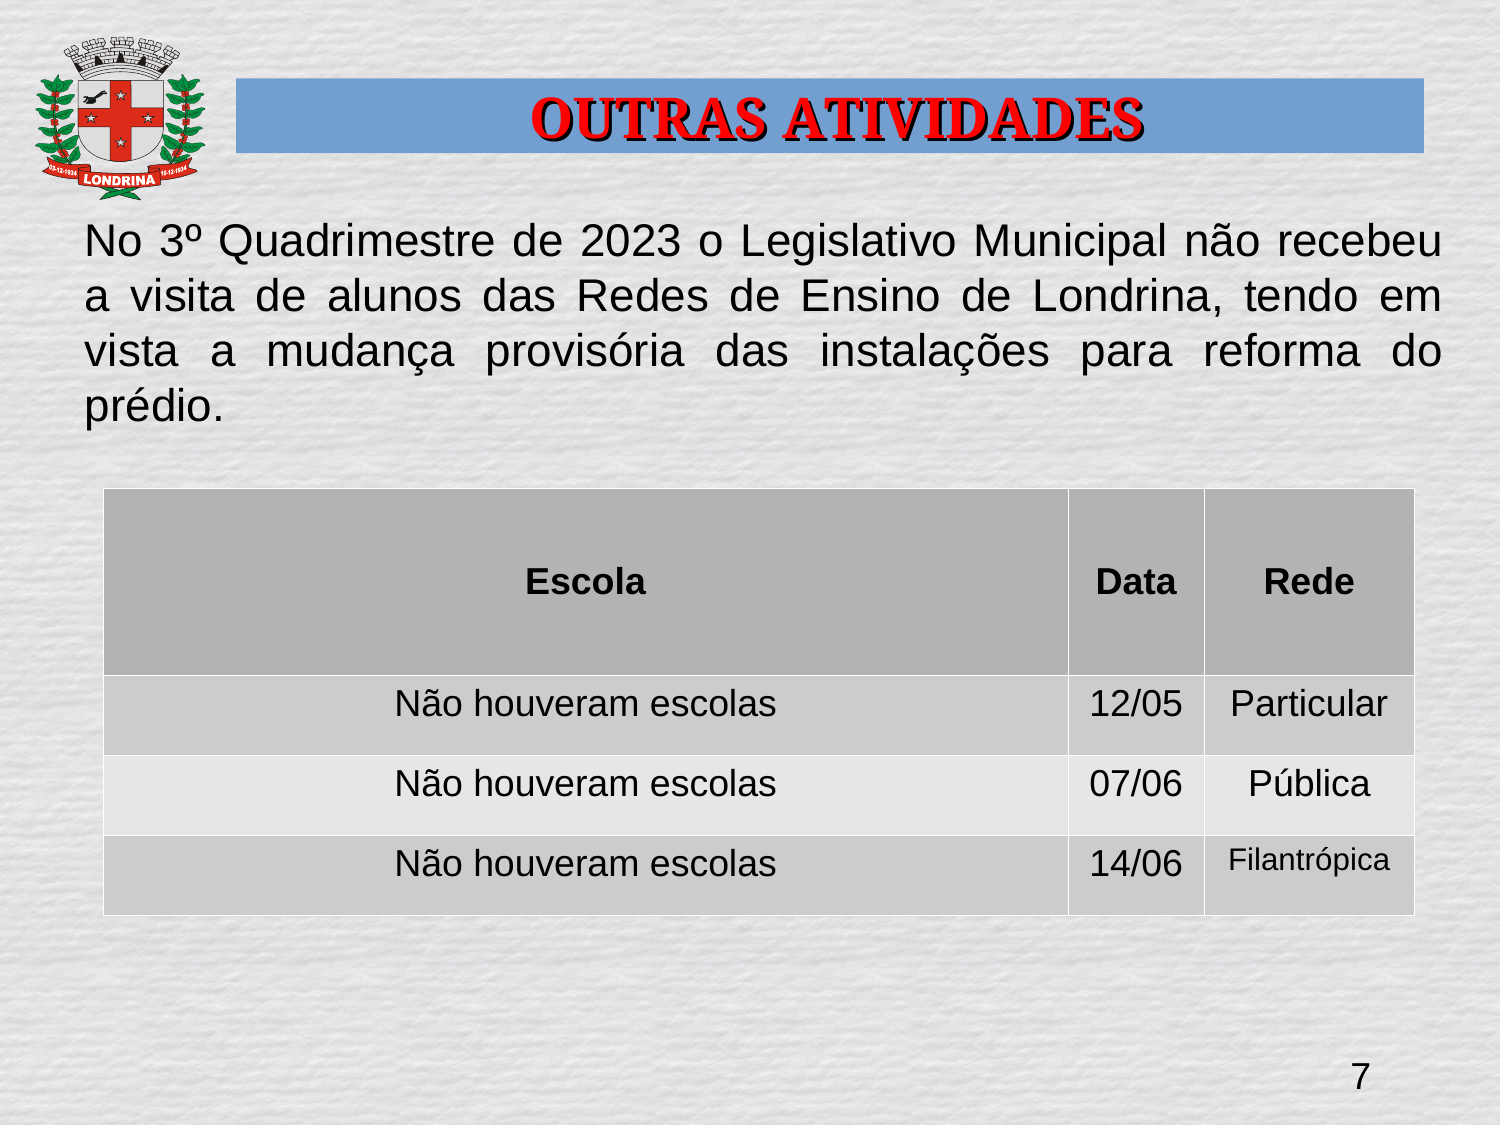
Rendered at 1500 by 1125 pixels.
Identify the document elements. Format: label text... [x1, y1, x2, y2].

table_cell 14/06 [1069, 836, 1204, 915]
text_box OUTRAS ATIVIDADES [236, 78, 1424, 154]
table_header Data [1069, 489, 1204, 675]
table_cell Filantrópica [1205, 836, 1414, 915]
table_cell Particular [1205, 676, 1414, 755]
table_header Escola [104, 489, 1068, 675]
table_cell Não houveram escolas [104, 676, 1068, 755]
table_cell Pública [1205, 756, 1414, 835]
text_box No 3º Quadrimestre de 2023 o Legislativo Municipal não recebeu a visita de alunos das Redes de Ensino de Londrina, tendo em vista a mudança provisória das instalações para reforma do prédio. [70, 203, 1459, 438]
picture [0, 0, 1500, 1125]
table_cell 07/06 [1069, 756, 1204, 835]
table_header Rede [1205, 489, 1414, 675]
text_box <número> [1335, 1044, 1500, 1115]
table_cell Não houveram escolas [104, 836, 1068, 915]
table_cell Não houveram escolas [104, 756, 1068, 835]
table_cell 12/05 [1069, 676, 1204, 755]
